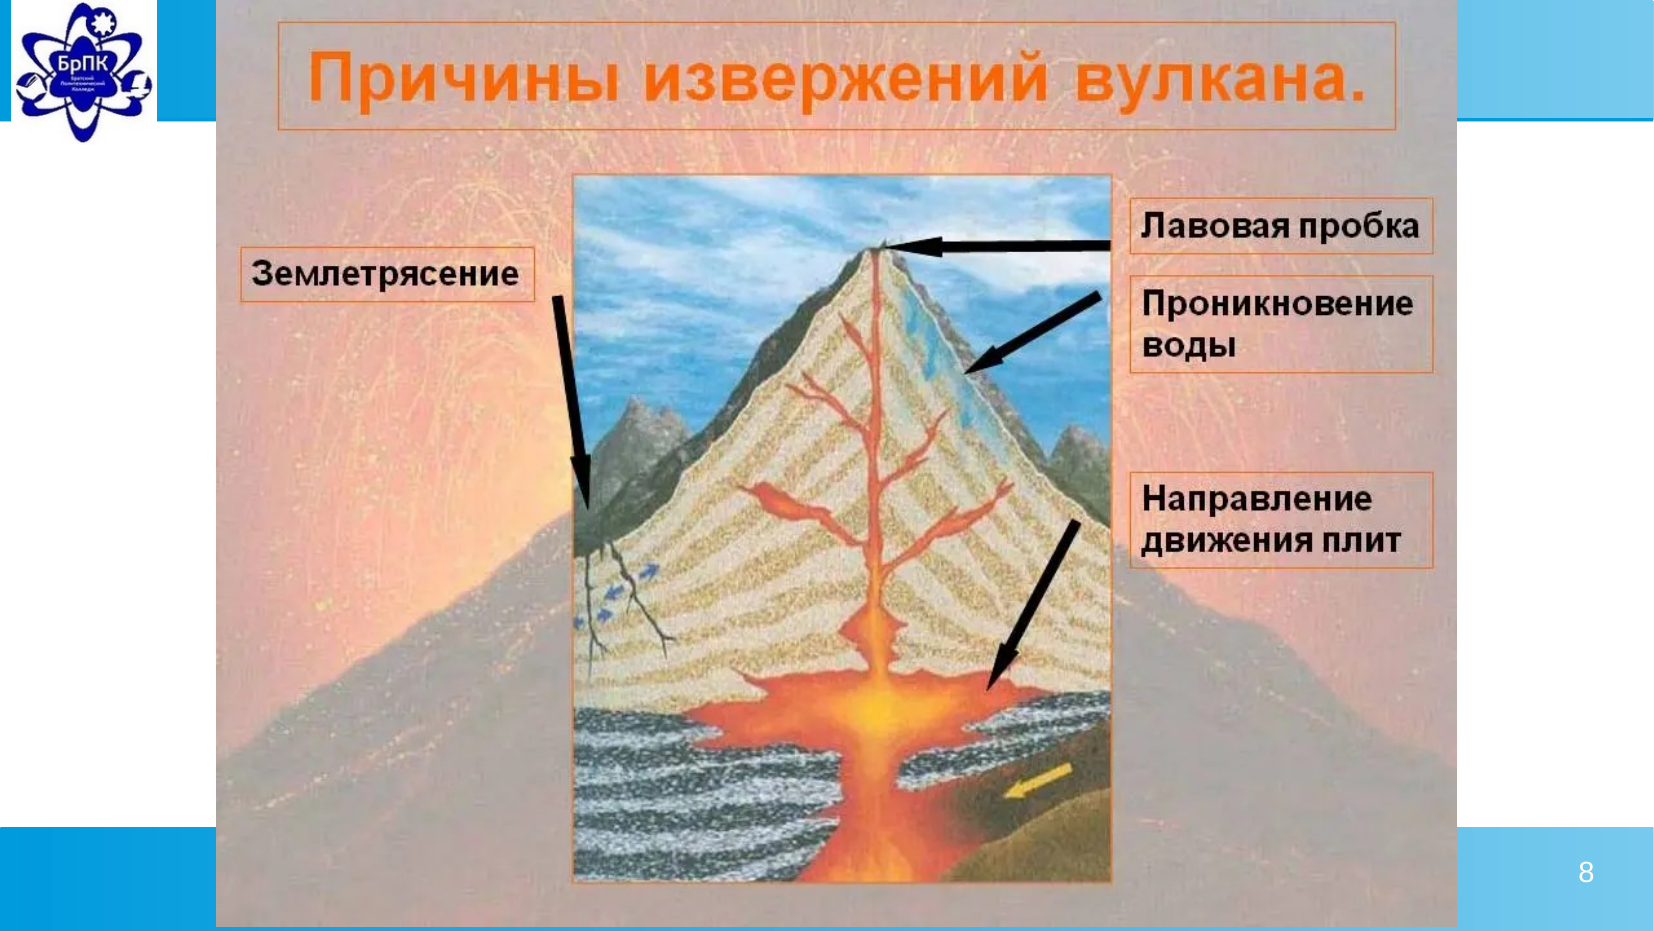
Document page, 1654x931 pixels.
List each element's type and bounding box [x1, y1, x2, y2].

picture [216, 0, 1457, 927]
picture [11, 0, 157, 145]
